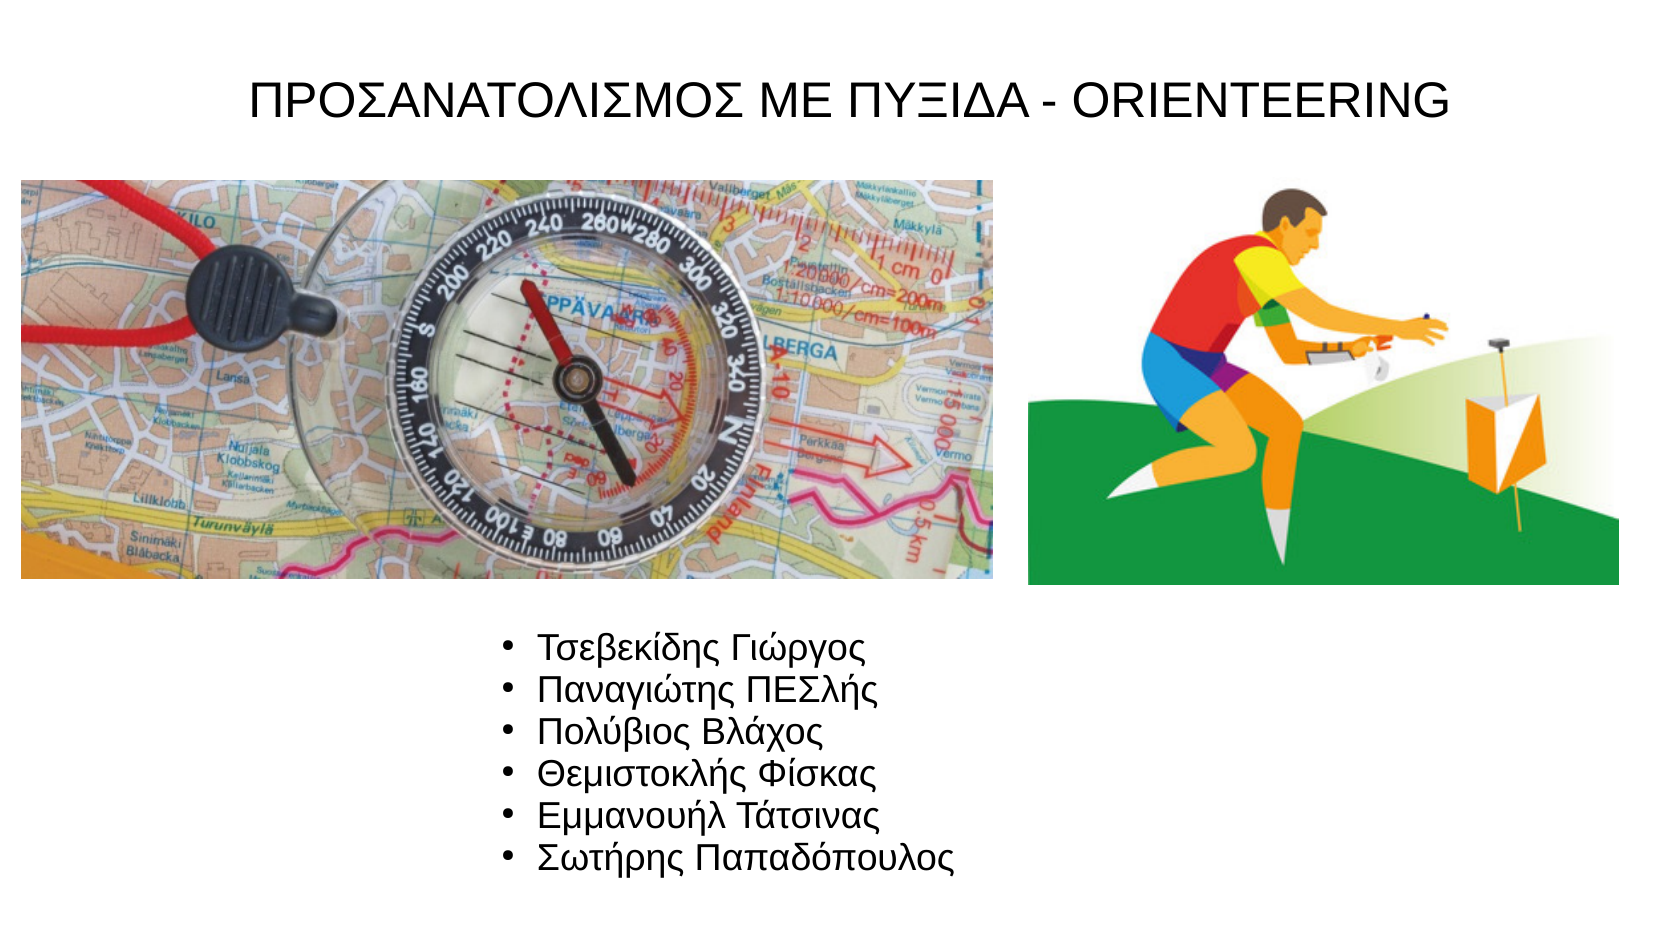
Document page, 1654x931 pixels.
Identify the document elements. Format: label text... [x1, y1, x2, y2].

text_box Τσεβεκίδης Γιώργος Παναγιώτης ΠΕΣλής Πολύβιος Βλάχος Θεμιστοκλής Φίσκας Εμμανουήλ Τάτσινας Σωτήρης Παπαδόπουλος [486, 618, 1040, 886]
picture [1028, 177, 1619, 585]
title ΠΡΟΣΑΝΑΤΟΛΙΣΜΟΣ ΜΕ ΠΥΞΙΔΑ - ORIENTEERING [118, 23, 1583, 178]
picture [21, 180, 993, 579]
